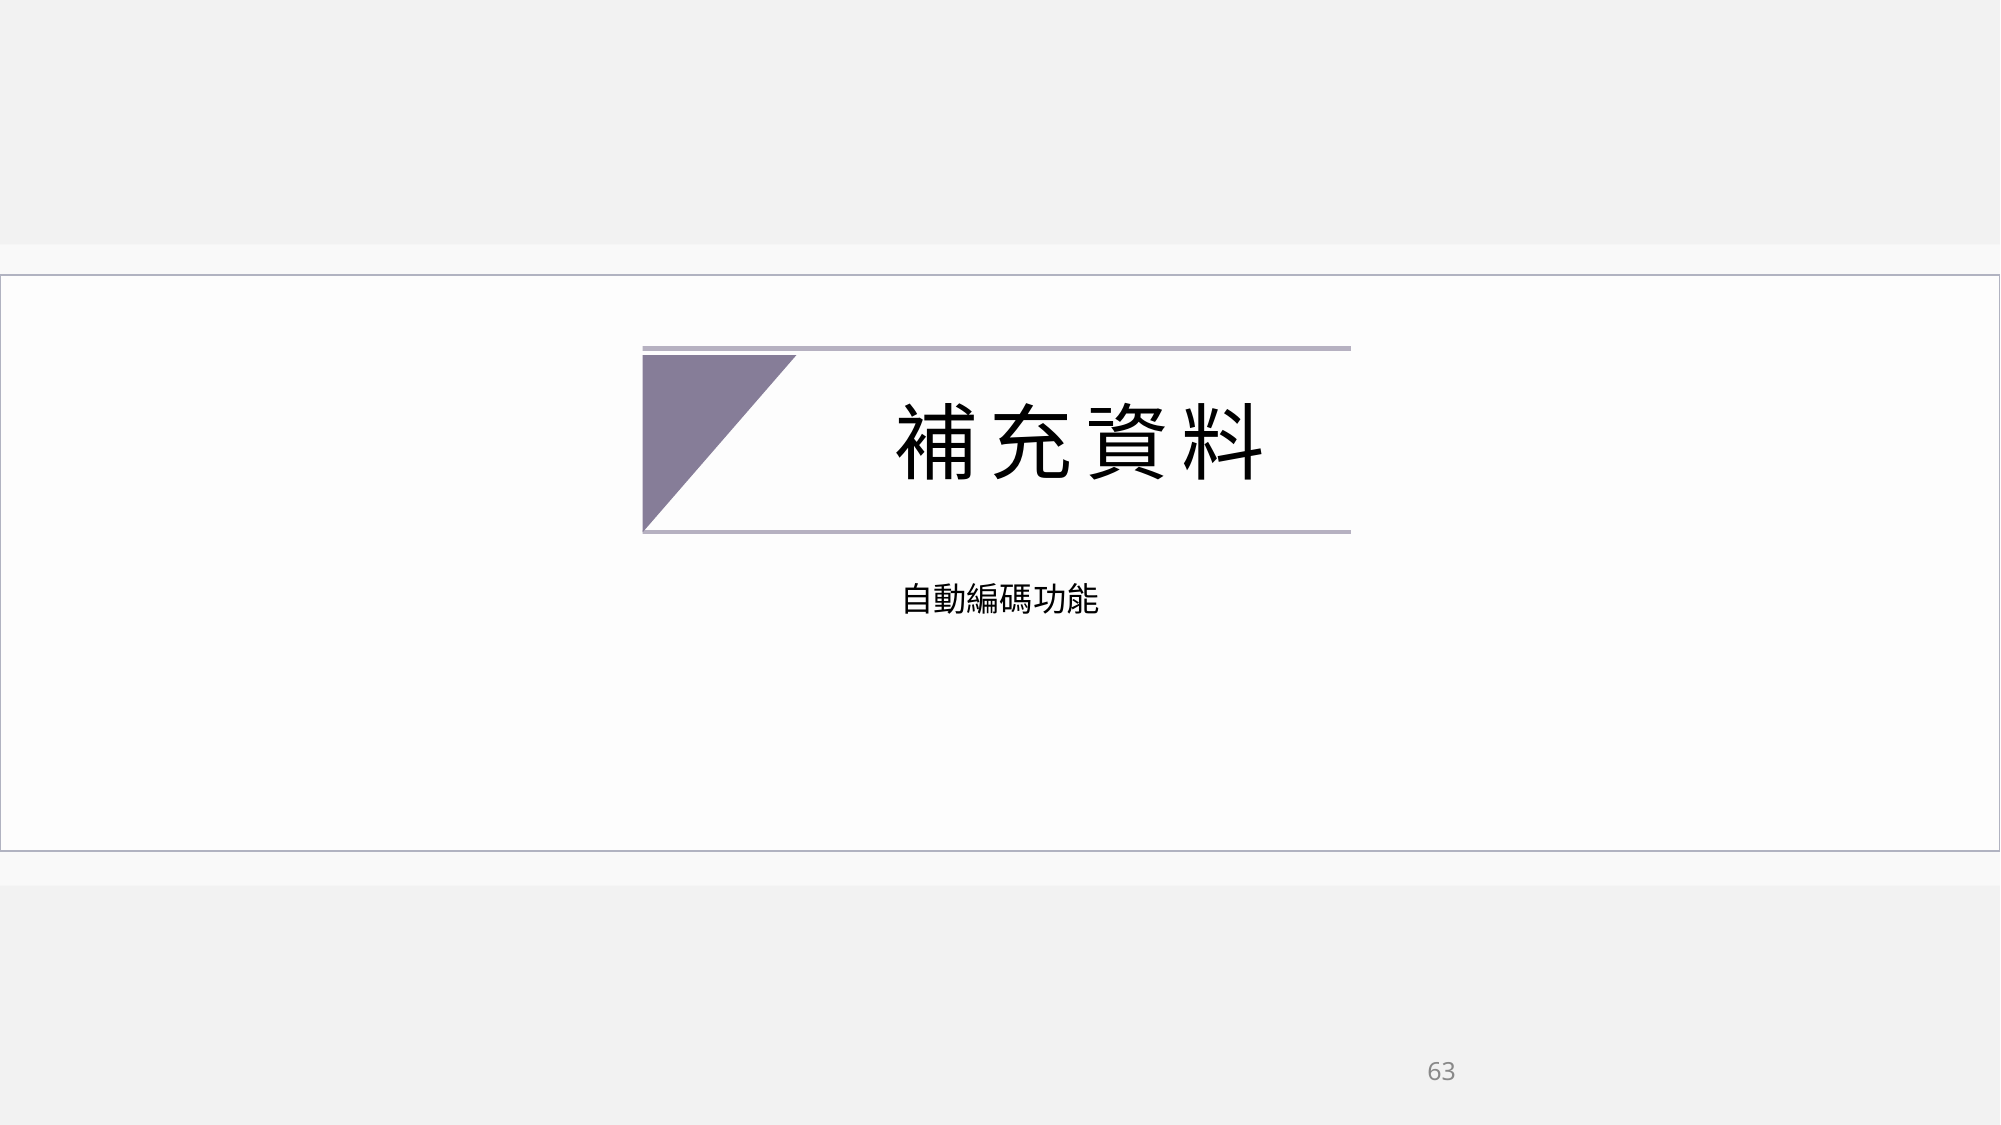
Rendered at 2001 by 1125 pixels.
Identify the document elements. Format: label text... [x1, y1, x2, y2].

text_box 自動編碼功能 [649, 566, 1351, 852]
text_box [0, 244, 2000, 886]
text_box 63 [1412, 1042, 1863, 1103]
